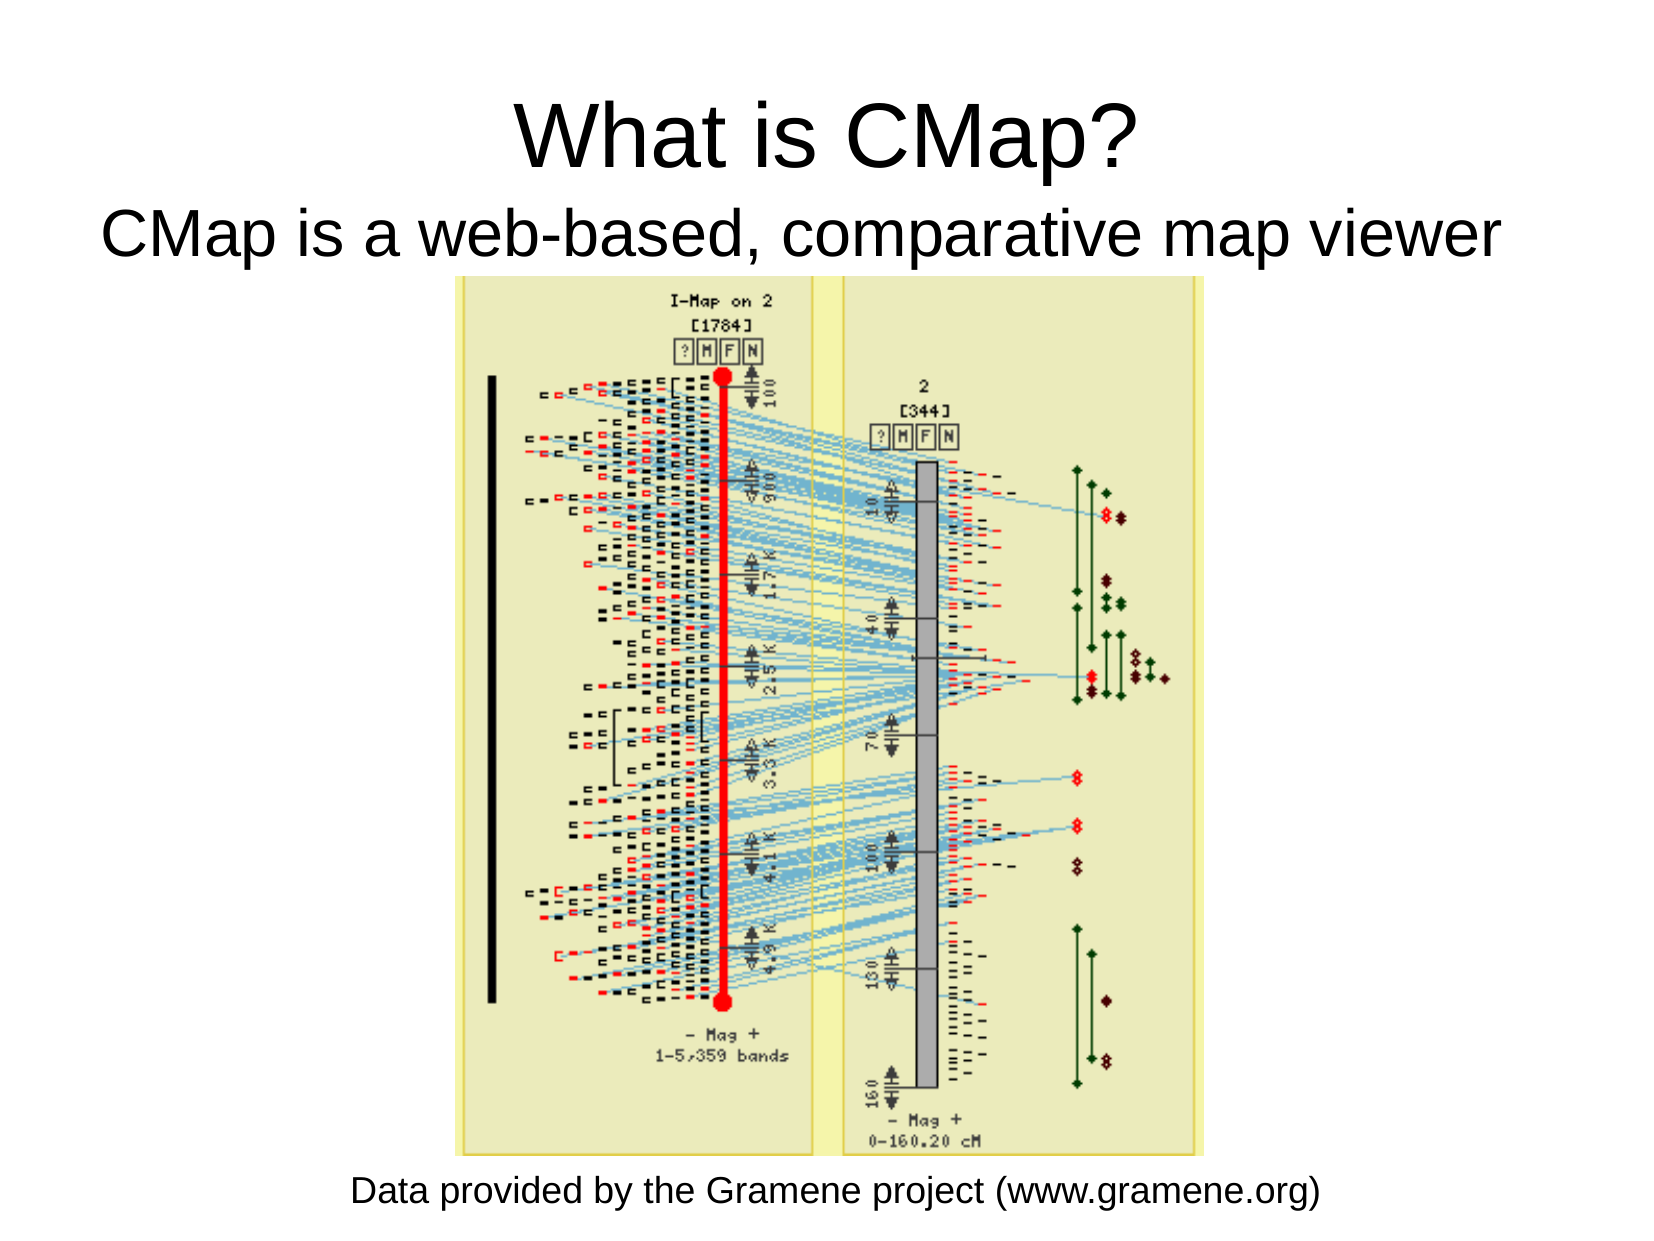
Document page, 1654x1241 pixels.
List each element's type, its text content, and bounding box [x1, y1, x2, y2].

list CMap is a web-based, comparative map viewer [82, 195, 1571, 1000]
title What is CMap? [82, 31, 1571, 195]
picture [455, 276, 1204, 1156]
text_box Data provided by the Gramene project (www.gramene.org) [335, 1162, 1337, 1220]
